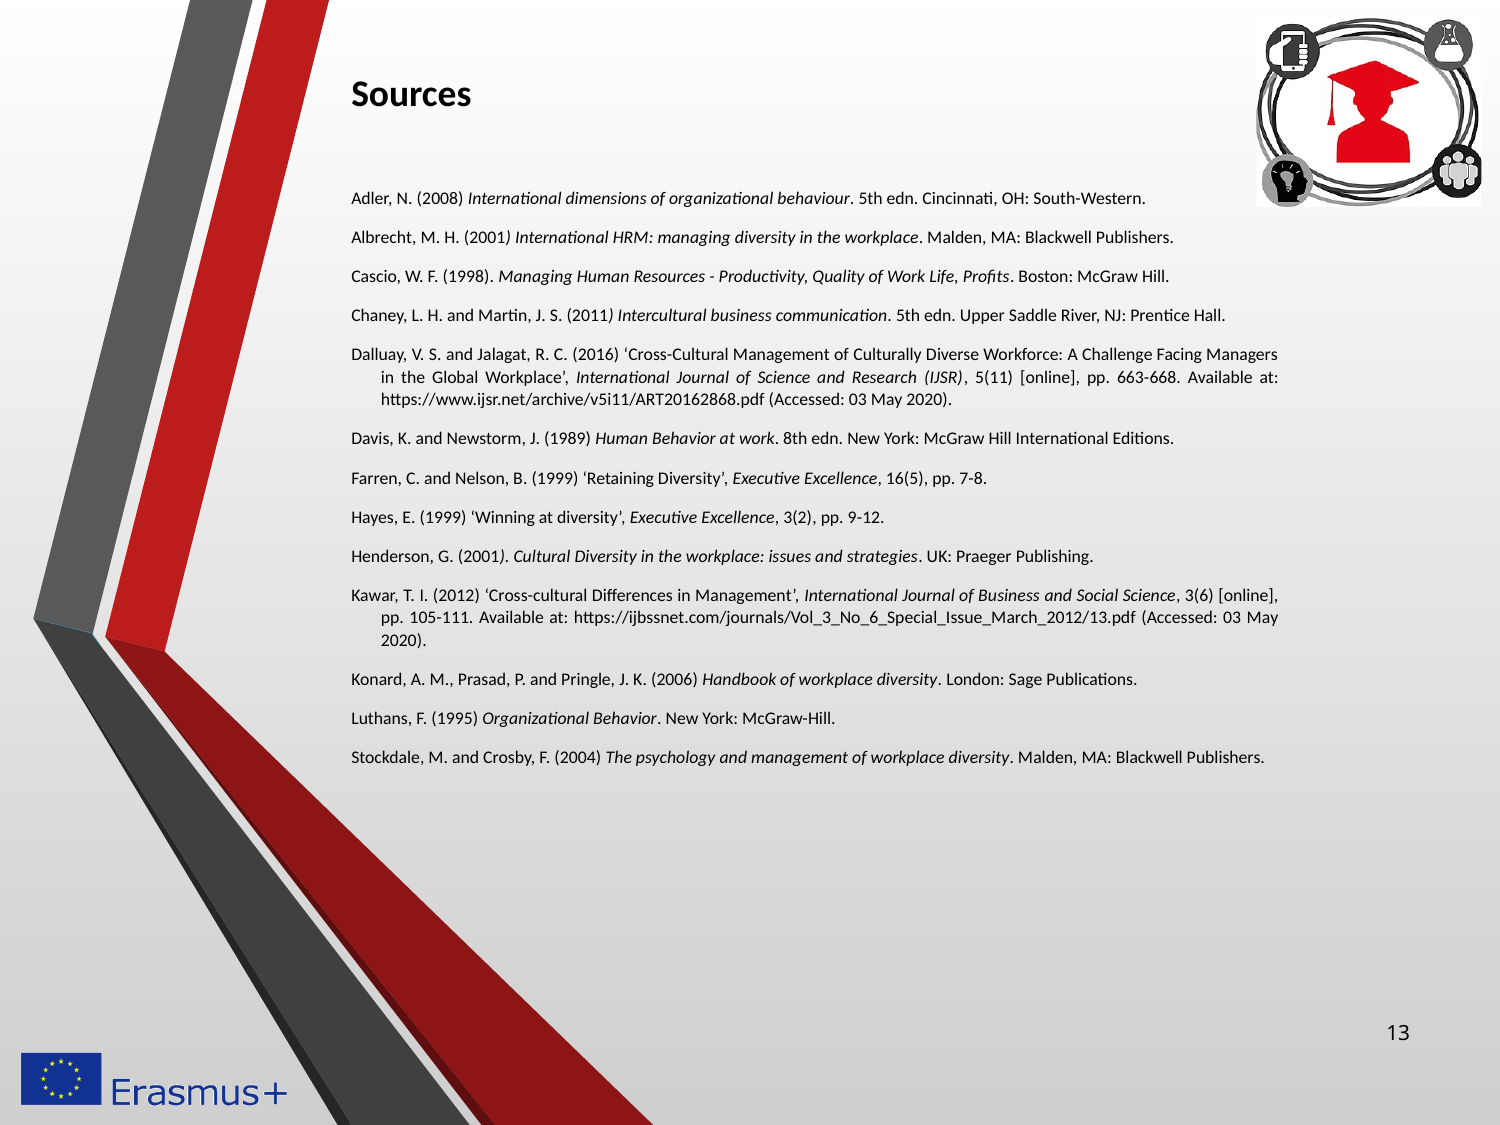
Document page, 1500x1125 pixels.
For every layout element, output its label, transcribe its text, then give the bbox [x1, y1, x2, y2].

picture [1256, 18, 1482, 207]
picture [5, 1037, 302, 1120]
chart [1294, 19, 1483, 209]
slide_number <numer> [1357, 1003, 1425, 1064]
text_box Sources [336, 61, 975, 122]
text_box Adler, N. (2008) International dimensions of organizational behaviour. 5th edn. Cincinnati, OH: South-Western. Albrecht, M. H. (2001) International HRM: managing diversity in the workplace. Malden, MA: Blackwell Publishers. Cascio, W. F. (1998). Managing Human Resources - Productivity, Quality of Work Life, Profits. Boston: McGraw Hill. Chaney, L. H. and Martin, J. S. (2011) Intercultural business communication. 5th edn. Upper Saddle River, NJ: Prentice Hall. Dalluay, V. S. and Jalagat, R. C. (2016) ‘Cross-Cultural Management of Culturally Diverse Workforce: A Challenge Facing Managers in the Global Workplace’, International Journal of Science and Research (IJSR), 5(11) [online], pp. 663-668. Available at: https://www.ijsr.net/archive/v5i11/ART20162868.pdf (Accessed: 03 May 2020). Davis, K. and Newstorm, J. (1989) Human Behavior at work. 8th edn. New York: McGraw Hill International Editions. Farren, C. and Nelson, B. (1999) ‘Retaining Diversity’, Executive Excellence, 16(5), pp. 7-8. Hayes, E. (1999) ‘Winning at diversity’, Executive Excellence, 3(2), pp. 9-12. Henderson, G. (2001). Cultural Diversity in the workplace: issues and strategies. UK: Praeger Publishing. Kawar, T. I. (2012) ‘Cross-cultural Differences in Management’, International Journal of Business and Social Science, 3(6) [online], pp. 105-111. Available at: https://ijbssnet.com/journals/Vol_3_No_6_Special_Issue_March_2012/13.pdf (Accessed: 03 May 2020). Konard, A. M., Prasad, P. and Pringle, J. K. (2006) Handbook of workplace diversity. London: Sage Publications. Luthans, F. (1995) Organizational Behavior. New York: McGraw-Hill. Stockdale, M. and Crosby, F. (2004) The psychology and management of workplace diversity. Malden, MA: Blackwell Publishers. [336, 177, 1294, 775]
